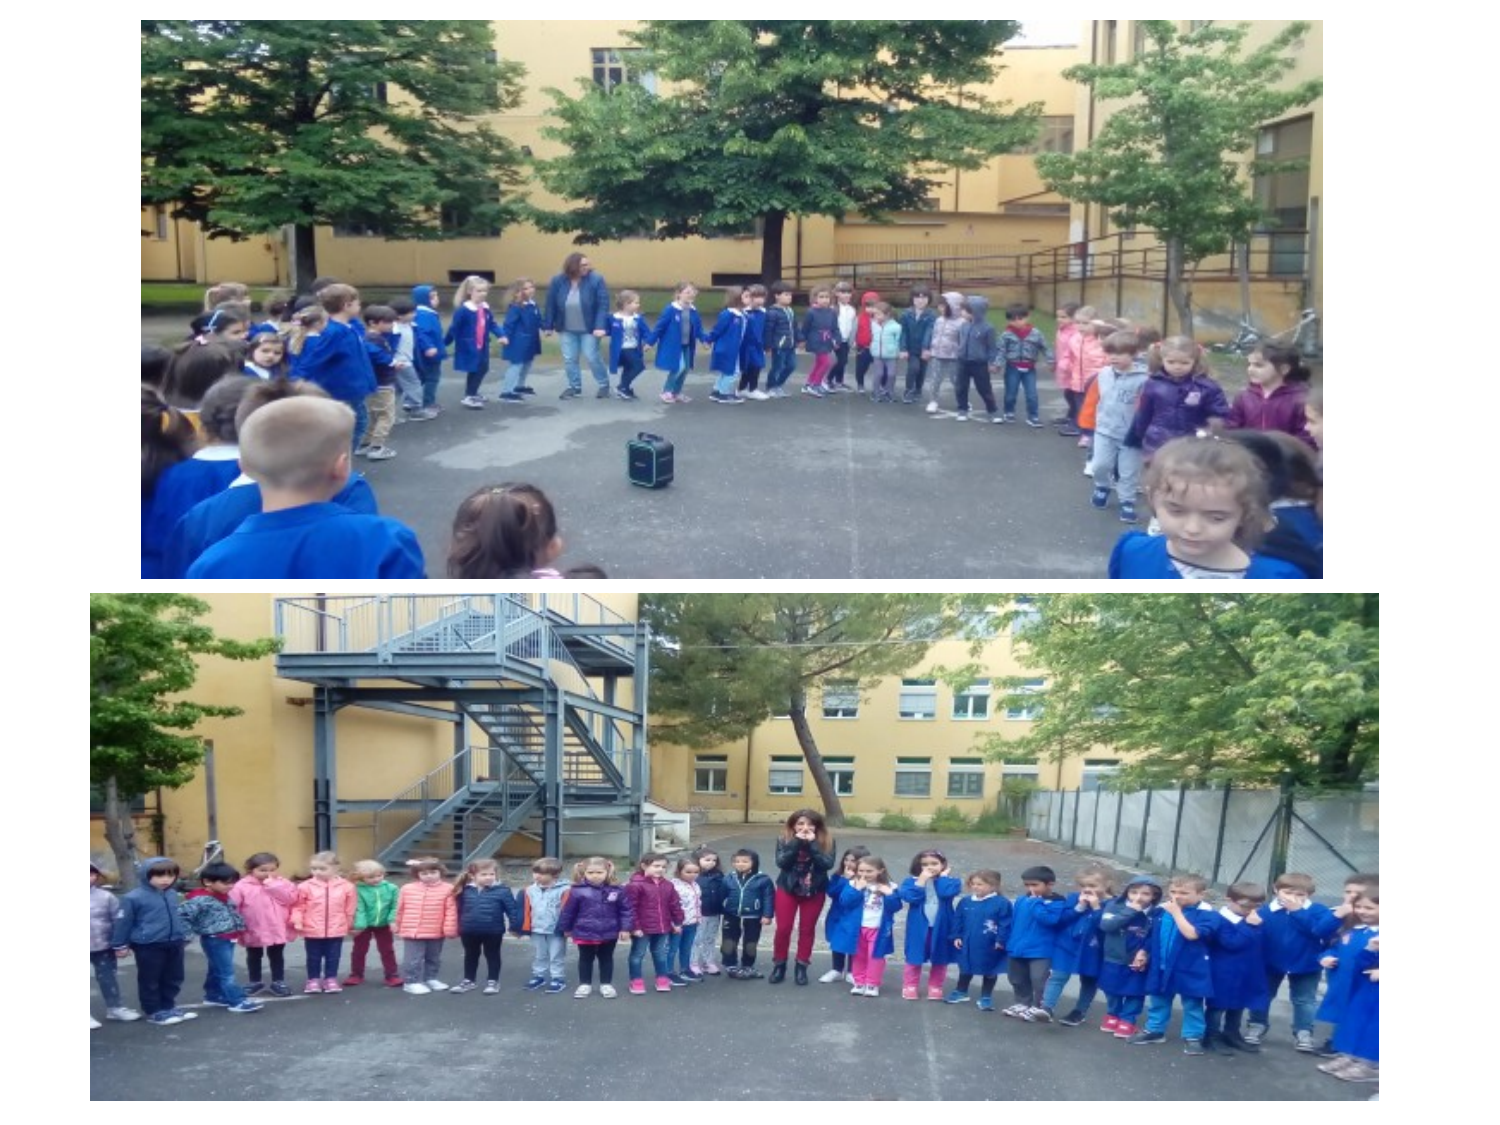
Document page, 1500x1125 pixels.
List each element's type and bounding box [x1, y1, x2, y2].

picture [141, 20, 1323, 579]
picture [90, 593, 1386, 1101]
